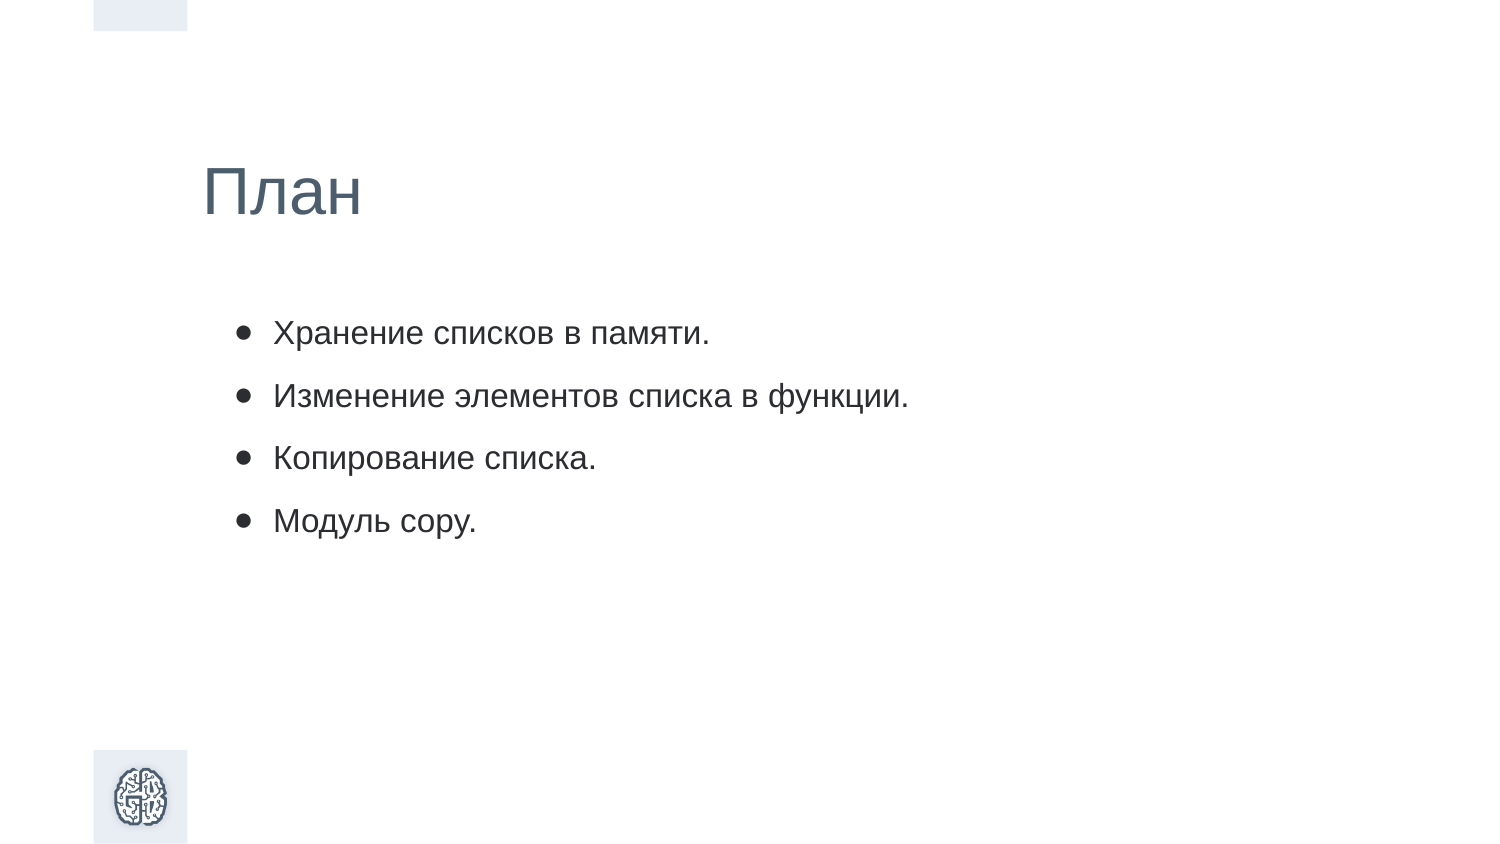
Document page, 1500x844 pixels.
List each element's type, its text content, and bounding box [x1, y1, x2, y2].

text_box Модуль copy. [187, 472, 1312, 546]
text_box Хранение списков в памяти. [187, 284, 1312, 358]
text_box План [187, 93, 1312, 282]
text_box Изменение элементов списка в функции. [187, 358, 1312, 409]
picture [106, 760, 175, 834]
text_box Копирование списка. [187, 409, 1312, 472]
